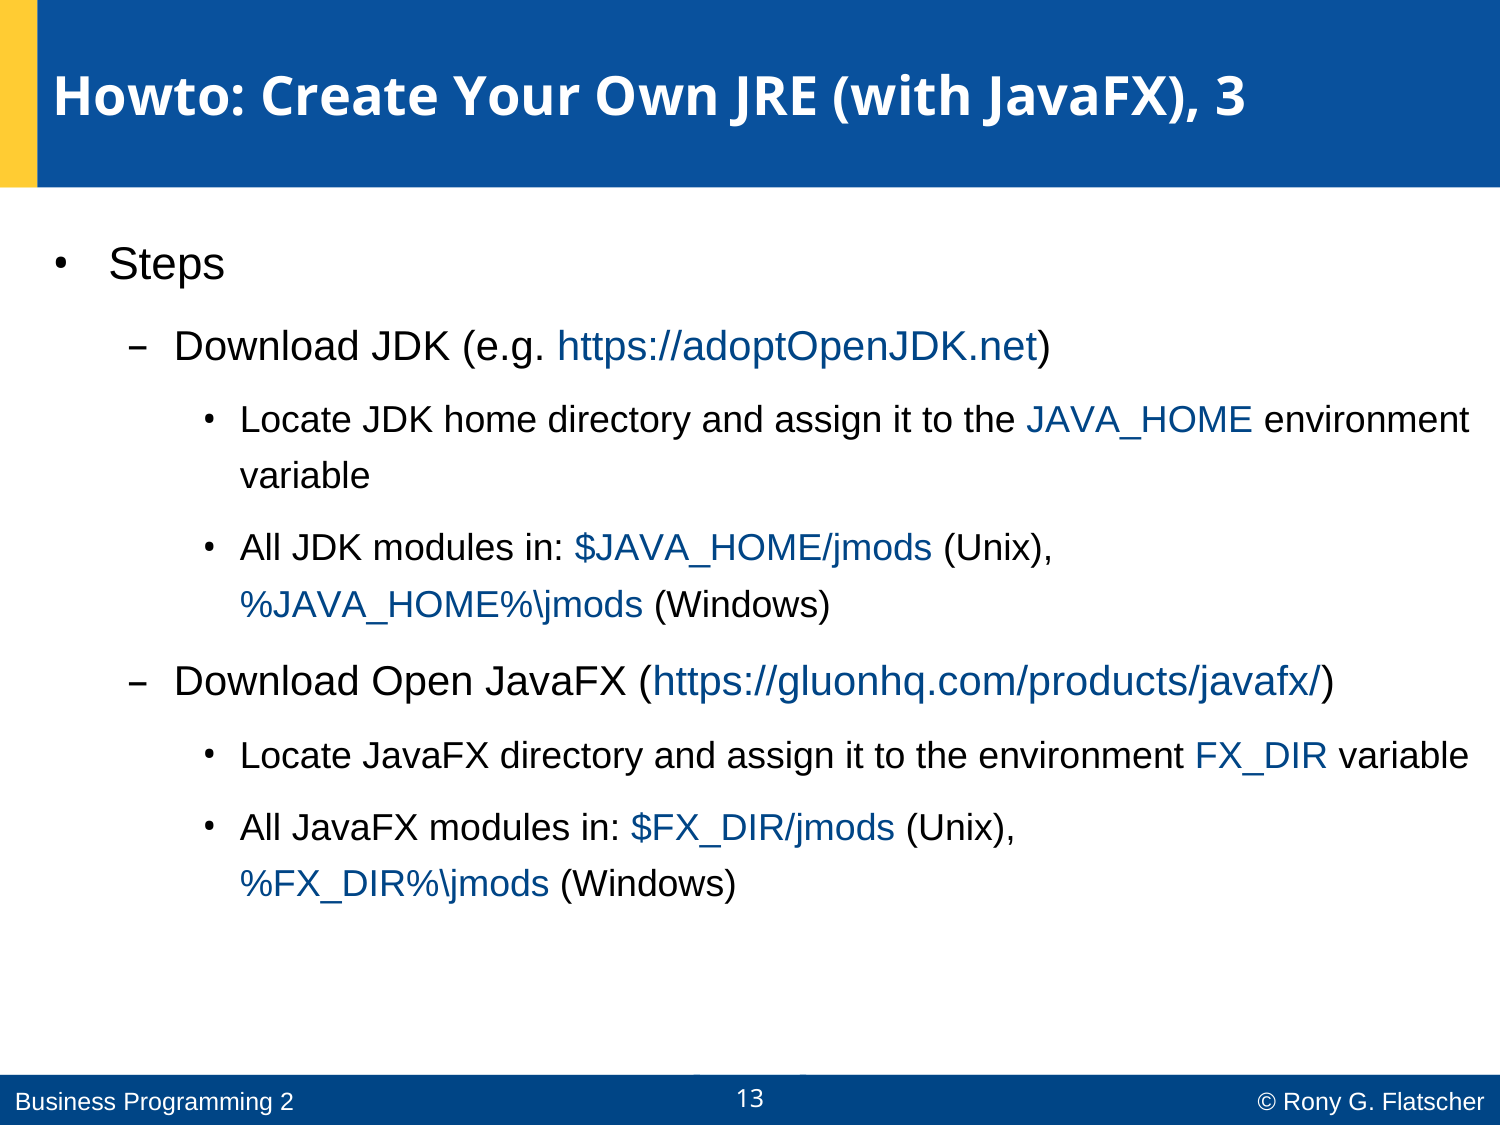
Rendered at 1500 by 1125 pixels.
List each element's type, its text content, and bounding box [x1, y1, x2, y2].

title Howto: Create Your Own JRE (with JavaFX), 3 [37, 0, 1500, 188]
list Steps Download JDK (e.g. https://adoptOpenJDK.net) Locate JDK home directory and assign it to the JAVA_HOME environment variable All JDK modules in: $JAVA_HOME/jmods (Unix), %JAVA_HOME%\jmods (Windows) Download Open JavaFX (https://gluonhq.com/products/javafx/) Locate JavaFX directory and assign it to the environment FX_DIR variable All JavaFX modules in: $FX_DIR/jmods (Unix), %FX_DIR%\jmods (Windows) [37, 212, 1500, 1051]
